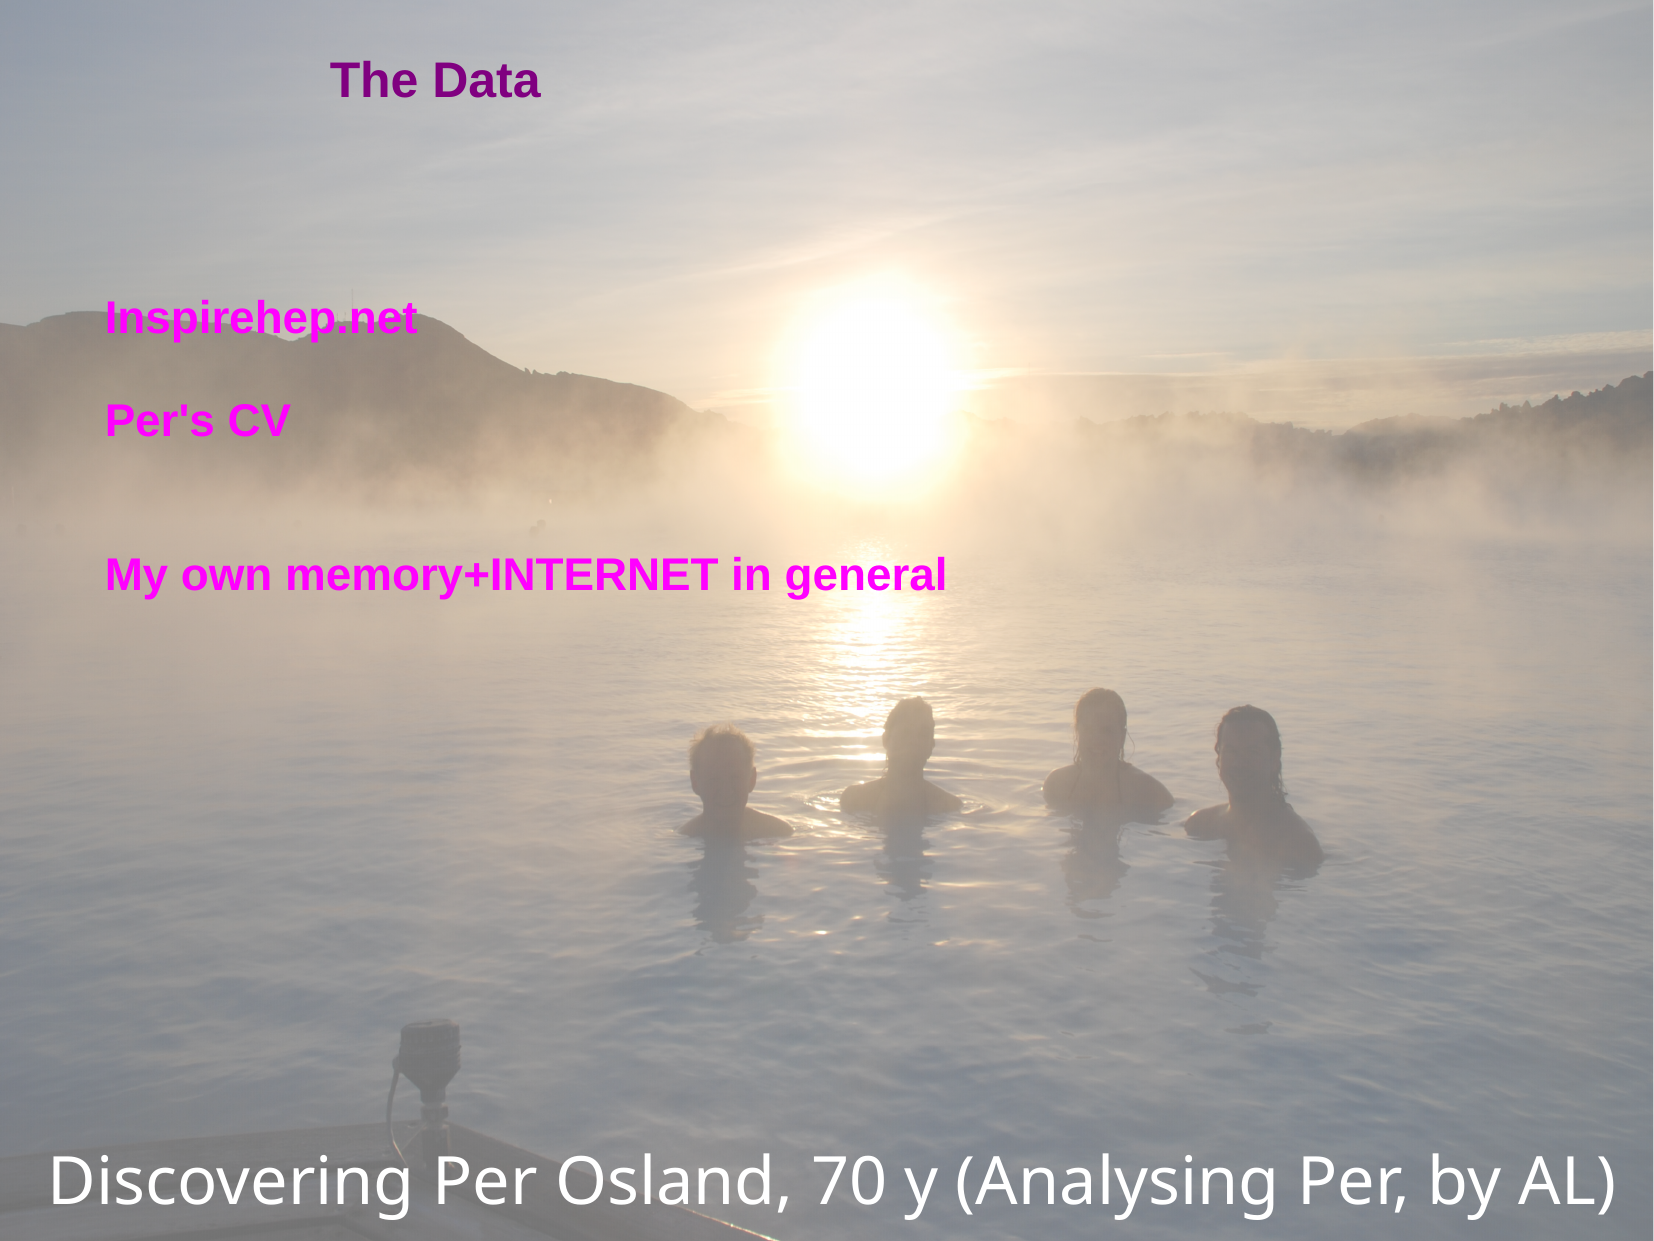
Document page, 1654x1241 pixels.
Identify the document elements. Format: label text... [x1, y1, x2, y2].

text_box Inspirehep.net Per's CV My own memory+INTERNET in general [90, 285, 976, 608]
text_box The Data [315, 45, 556, 116]
